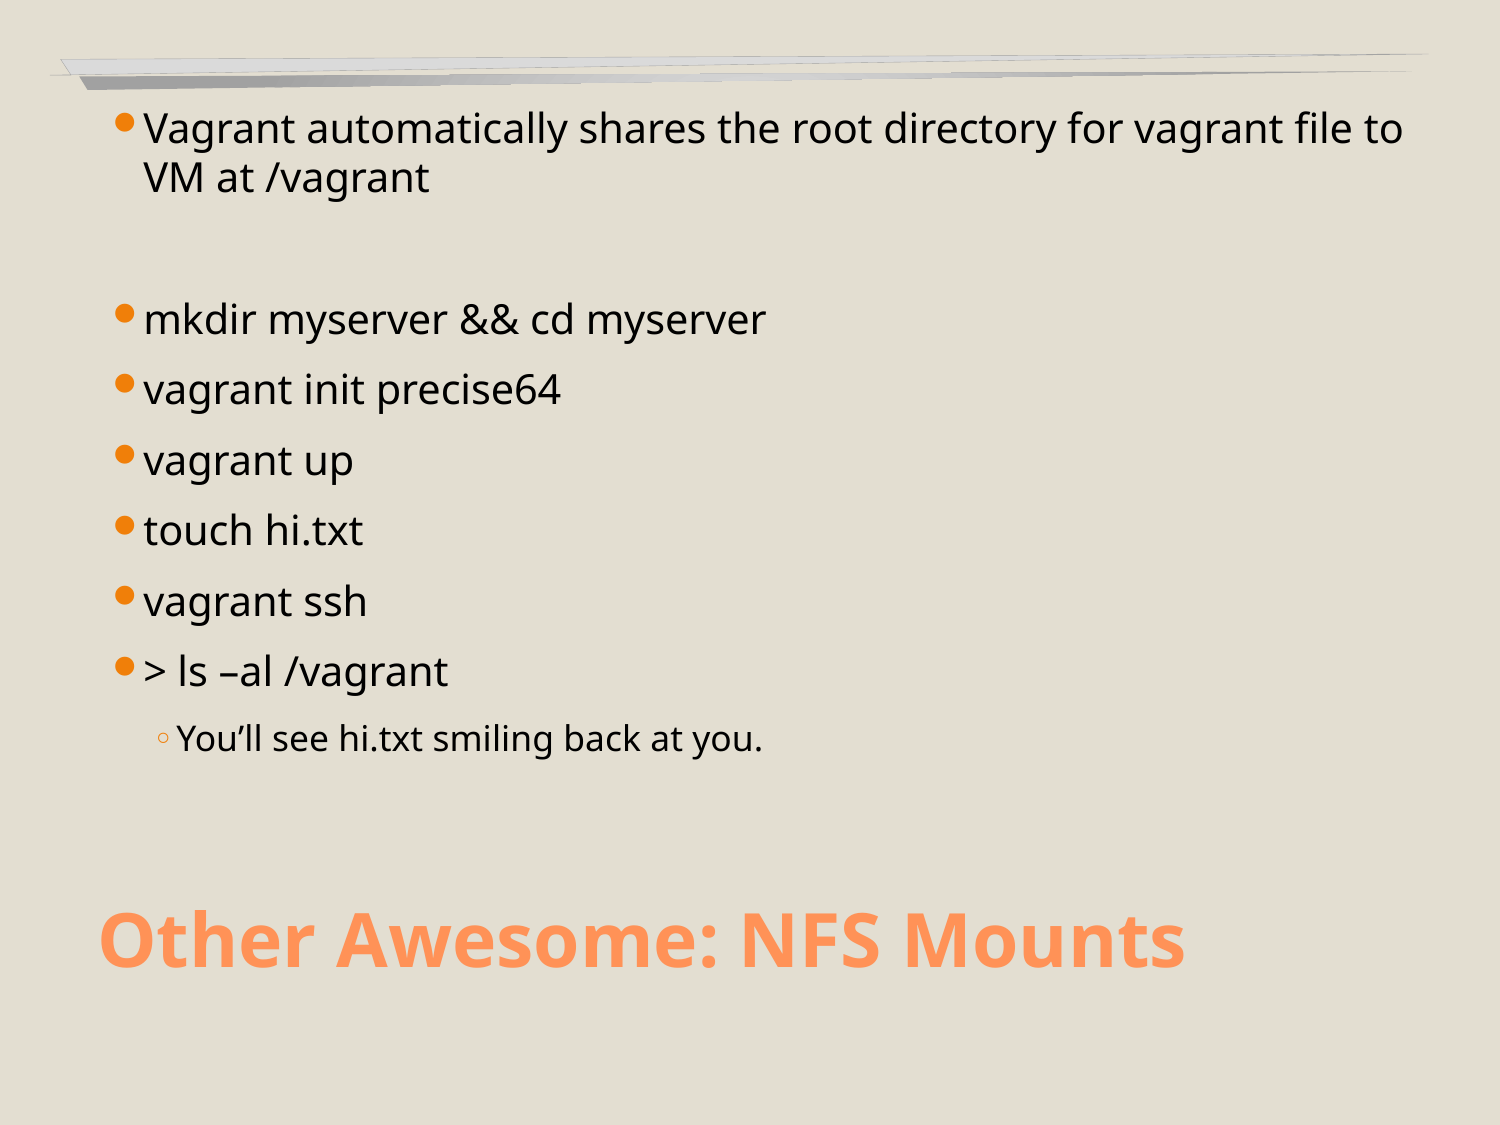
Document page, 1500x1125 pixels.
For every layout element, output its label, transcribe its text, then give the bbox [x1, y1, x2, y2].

list Vagrant automatically shares the root directory for vagrant file to VM at /vagrant mkdir myserver && cd myserver vagrant init precise64 vagrant up touch hi.txt vagrant ssh > ls –al /vagrant You’ll see hi.txt smiling back at you. [82, 86, 1425, 774]
title Other Awesome: NFS Mounts [82, 817, 1425, 990]
